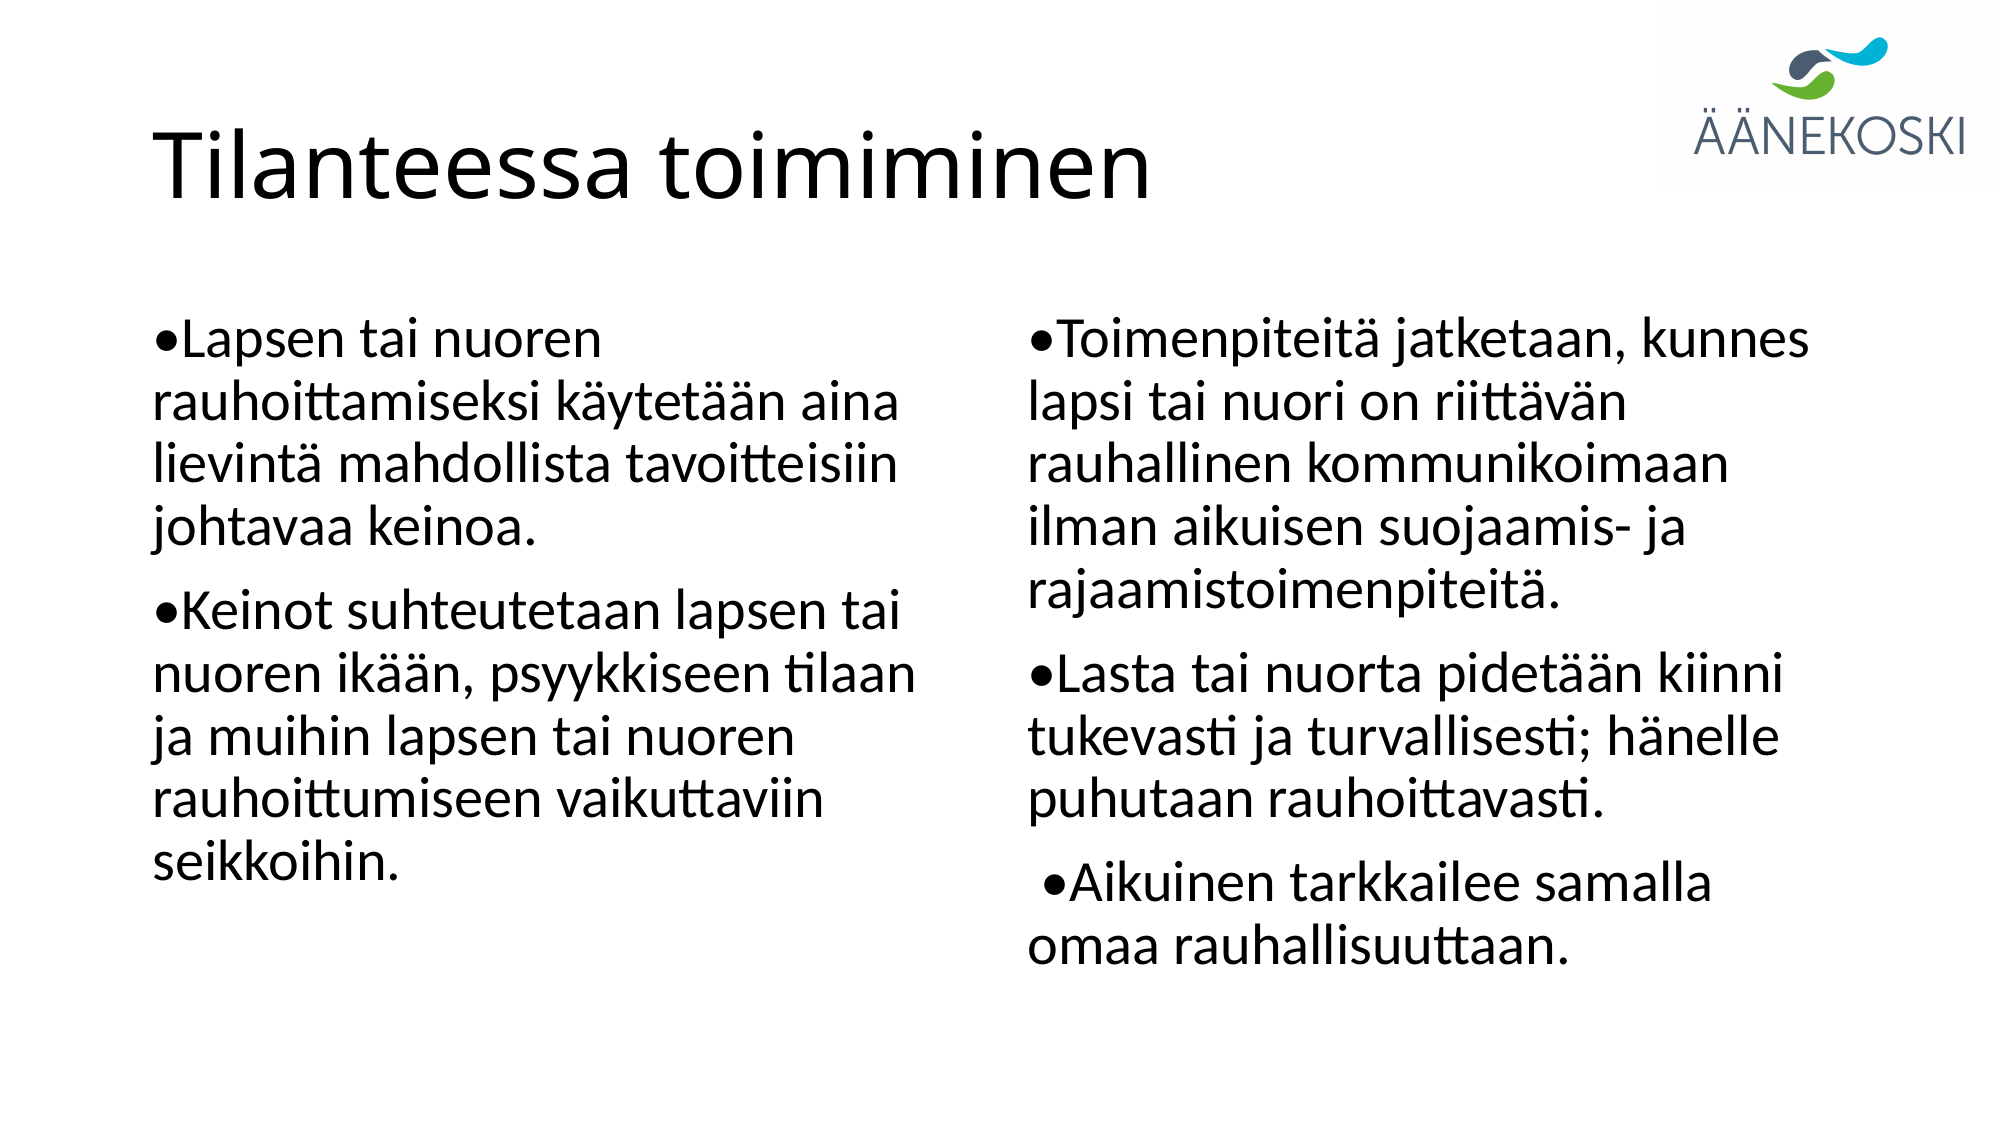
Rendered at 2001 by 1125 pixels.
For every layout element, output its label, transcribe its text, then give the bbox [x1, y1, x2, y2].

list •Toimenpiteitä jatketaan, kunnes lapsi tai nuori on riittävän rauhallinen kommunikoimaan ilman aikuisen suojaamis- ja rajaamistoimenpiteitä. •Lasta tai nuorta pidetään kiinni tukevasti ja turvallisesti; hänelle puhutaan rauhoittavasti. •Aikuinen tarkkailee samalla omaa rauhallisuuttaan. [1012, 299, 1863, 1014]
list •Lapsen tai nuoren rauhoittamiseksi käytetään aina lievintä mahdollista tavoitteisiin johtavaa keinoa. •Keinot suhteutetaan lapsen tai nuoren ikään, psyykkiseen tilaan ja muihin lapsen tai nuoren rauhoittumiseen vaikuttaviin seikkoihin. [137, 299, 988, 1014]
picture [1656, 0, 2000, 193]
title Tilanteessa toimiminen [137, 59, 1863, 278]
